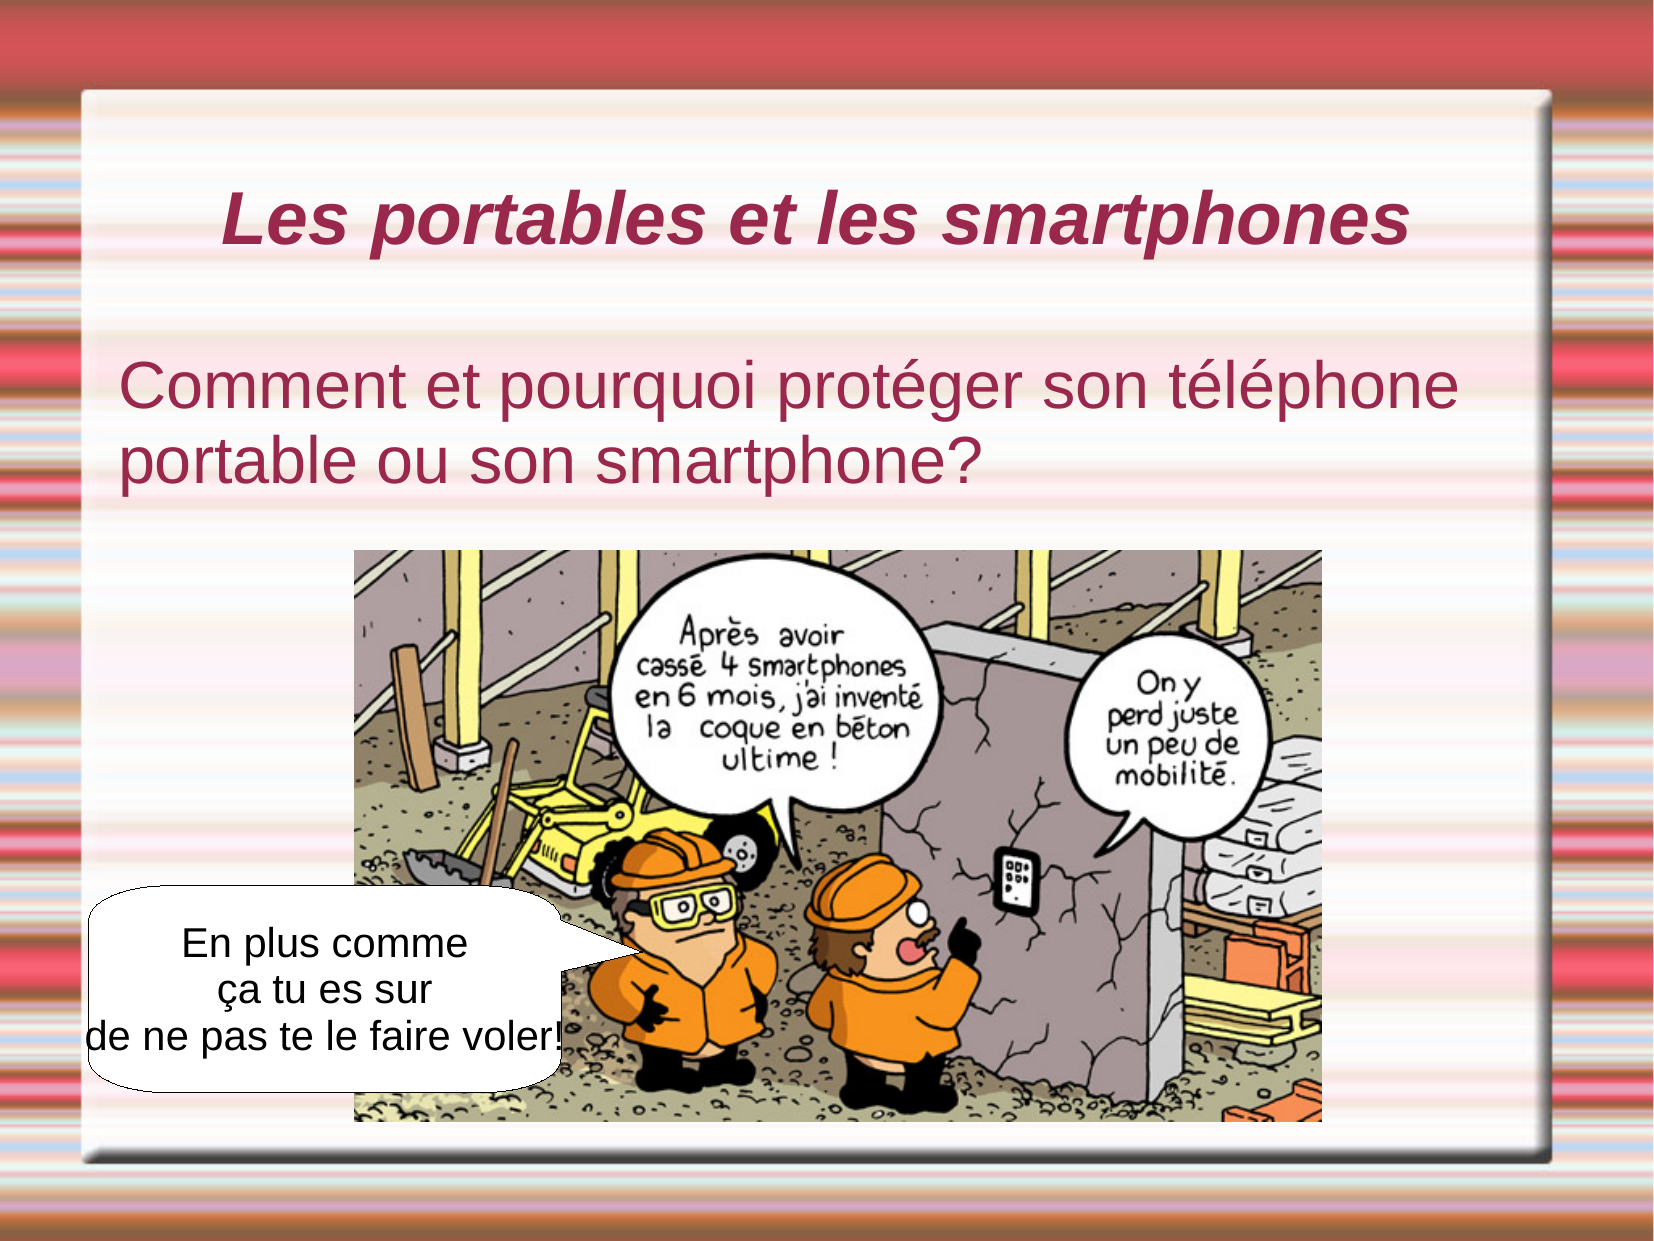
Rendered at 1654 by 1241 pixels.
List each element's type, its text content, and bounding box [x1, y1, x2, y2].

text_box En plus comme ça tu es sur de ne pas te le faire voler! [88, 885, 643, 1093]
title Les portables et les smartphones [121, 114, 1534, 322]
picture [0, 0, 1654, 1241]
subtitle Comment et pourquoi protéger son téléphone portable ou son smartphone? [118, 285, 1500, 562]
